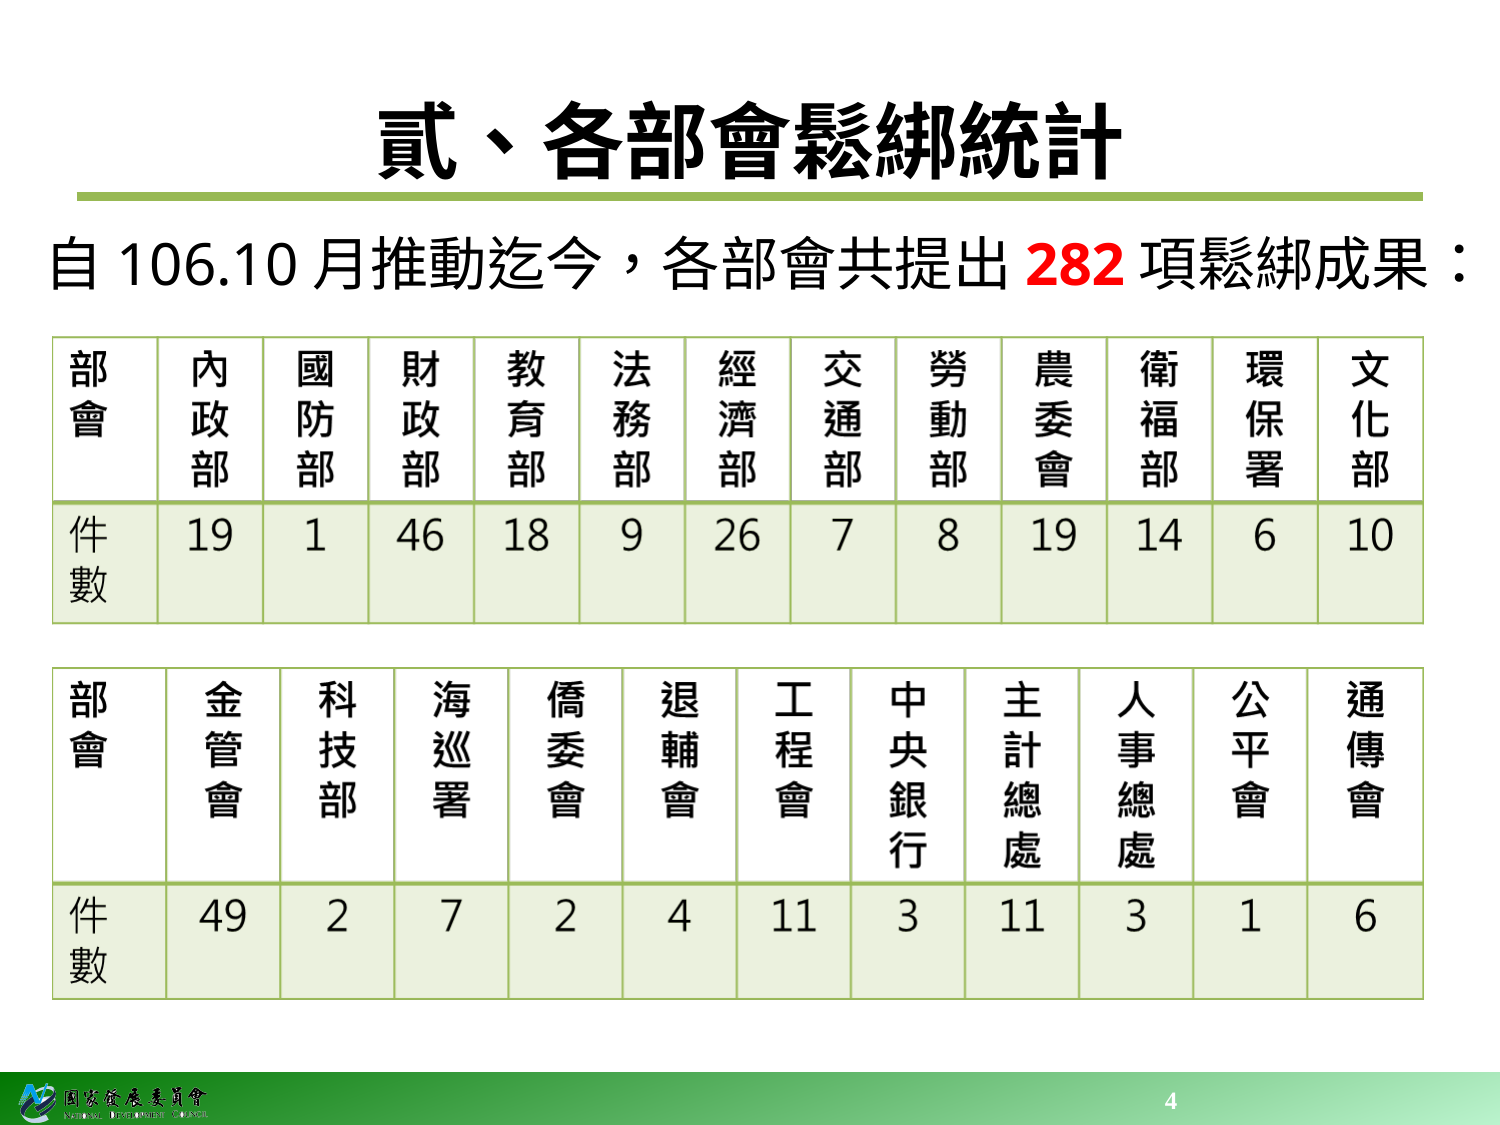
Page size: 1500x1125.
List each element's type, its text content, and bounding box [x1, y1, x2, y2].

title 貳、各部會鬆綁統計 [75, 45, 1426, 219]
picture [52, 664, 1424, 1017]
text_box 4 [1149, 1069, 1500, 1125]
list 自106.10月推動迄今，各部會共提出282項鬆綁成果： [29, 219, 1471, 315]
picture [52, 333, 1424, 637]
